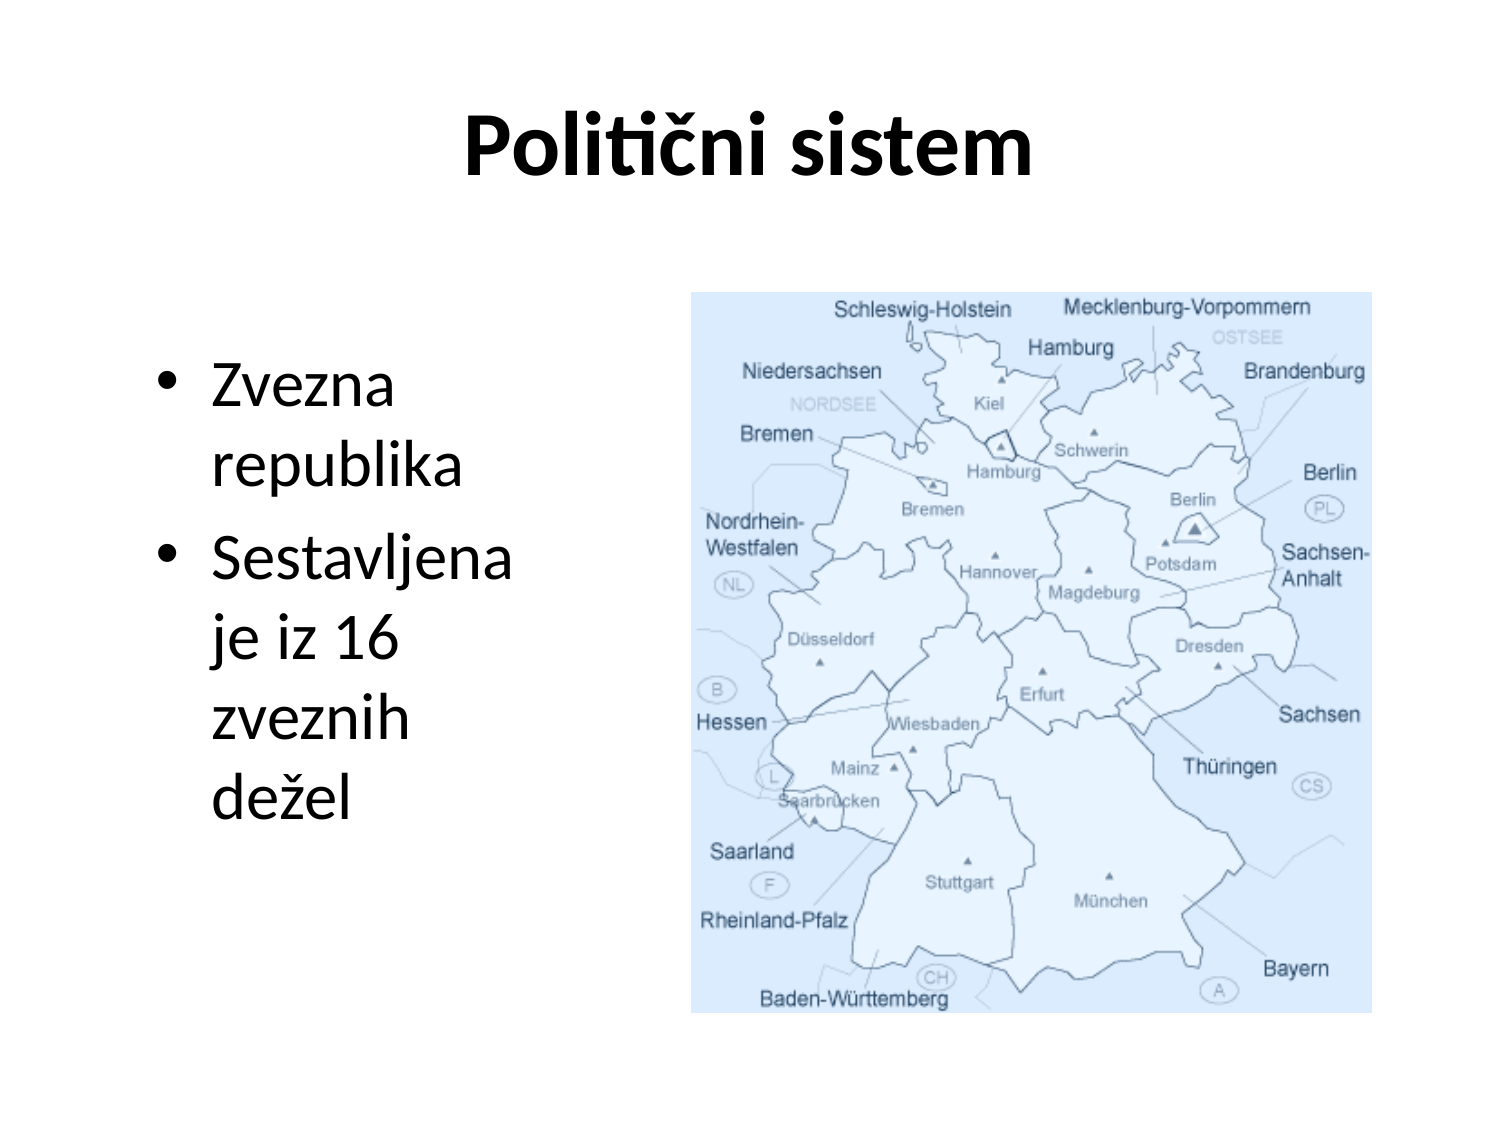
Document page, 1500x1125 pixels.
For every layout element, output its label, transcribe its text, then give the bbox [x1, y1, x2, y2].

list Zvezna republika Sestavljena je iz 16 zveznih dežel [140, 234, 551, 938]
picture [691, 292, 1372, 1013]
title Politični sistem [75, 45, 1425, 233]
